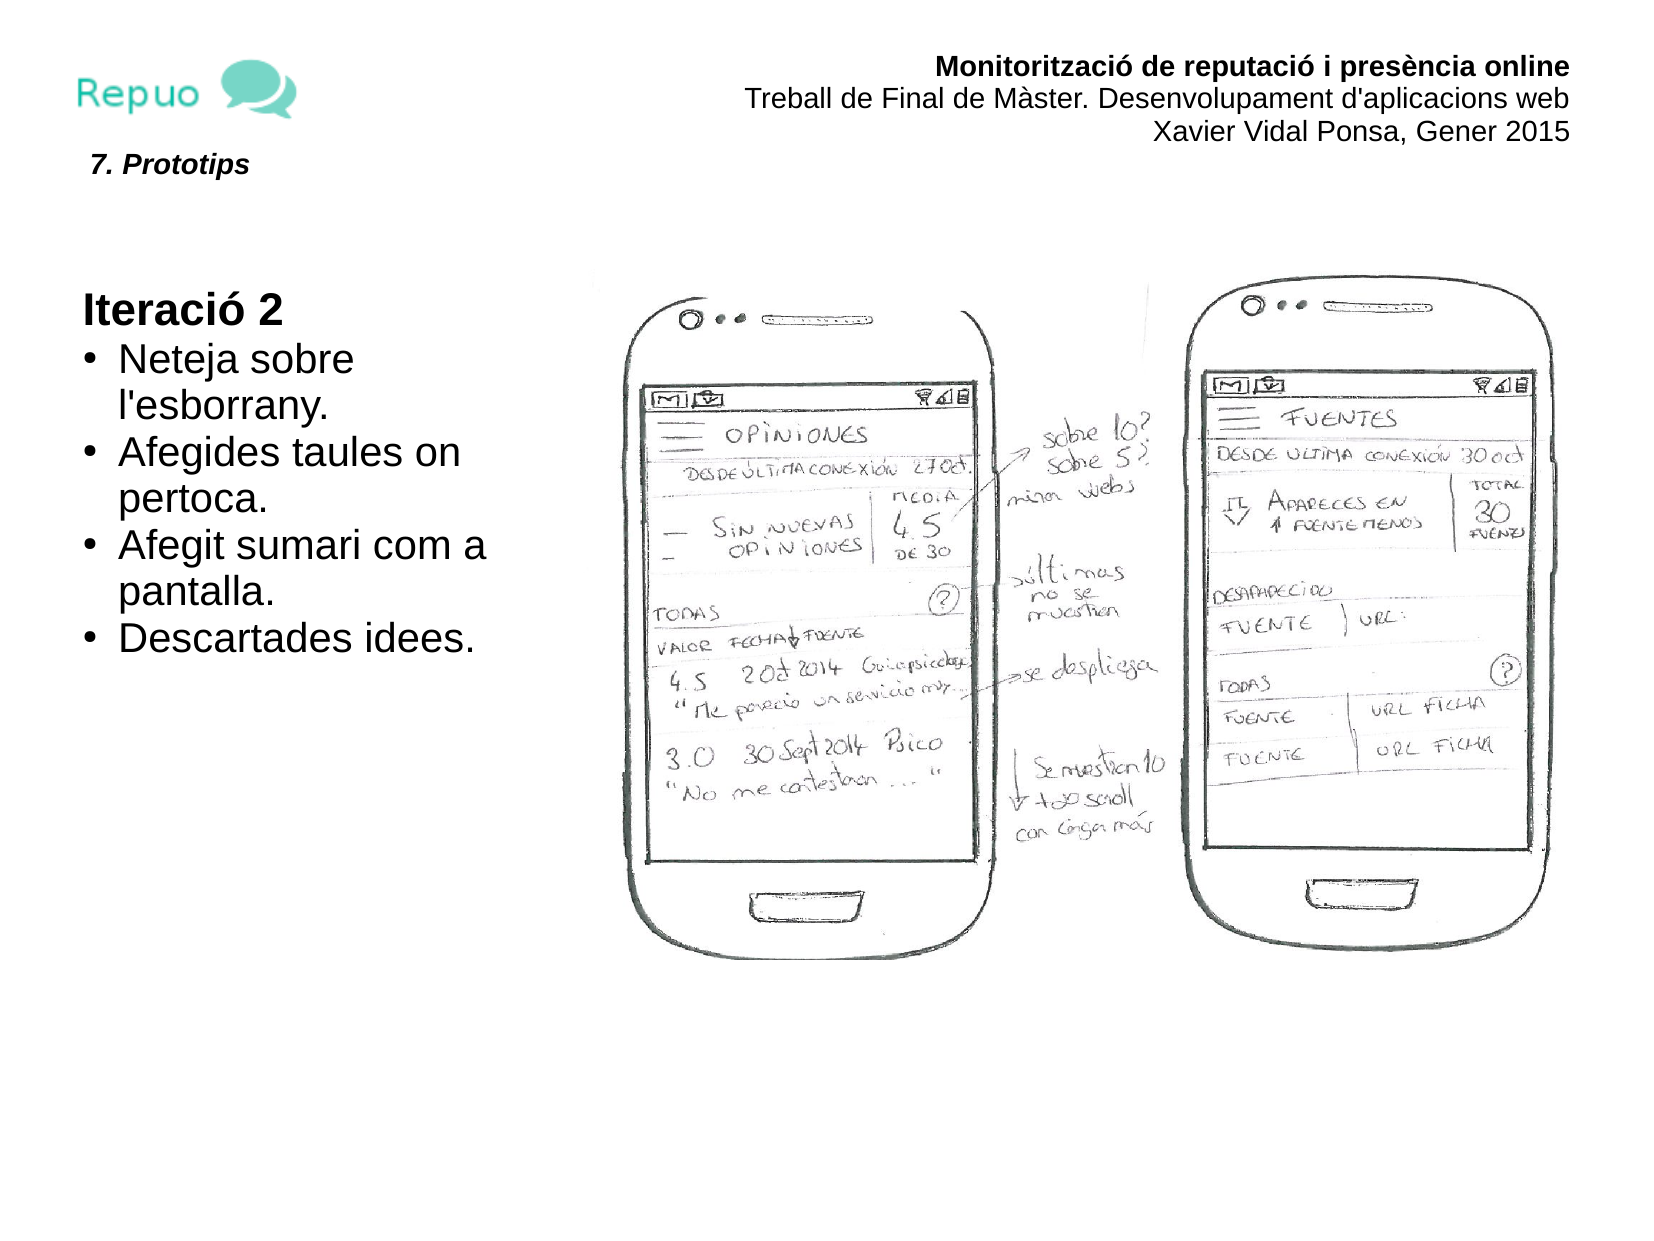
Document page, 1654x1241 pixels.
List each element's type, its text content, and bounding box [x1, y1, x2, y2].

subtitle Iteració 2 Neteja sobre l'esborrany. Afegides taules on pertoca. Afegit sumari com a pantalla. Descartades idees. [82, 284, 541, 1004]
picture [554, 269, 1591, 961]
title Monitorització de reputació i presència online Treball de Final de Màster. Desenvolupament d'aplicacions web Xavier Vidal Ponsa, Gener 2015 7. Prototips [82, 49, 1571, 215]
picture [58, 32, 309, 150]
